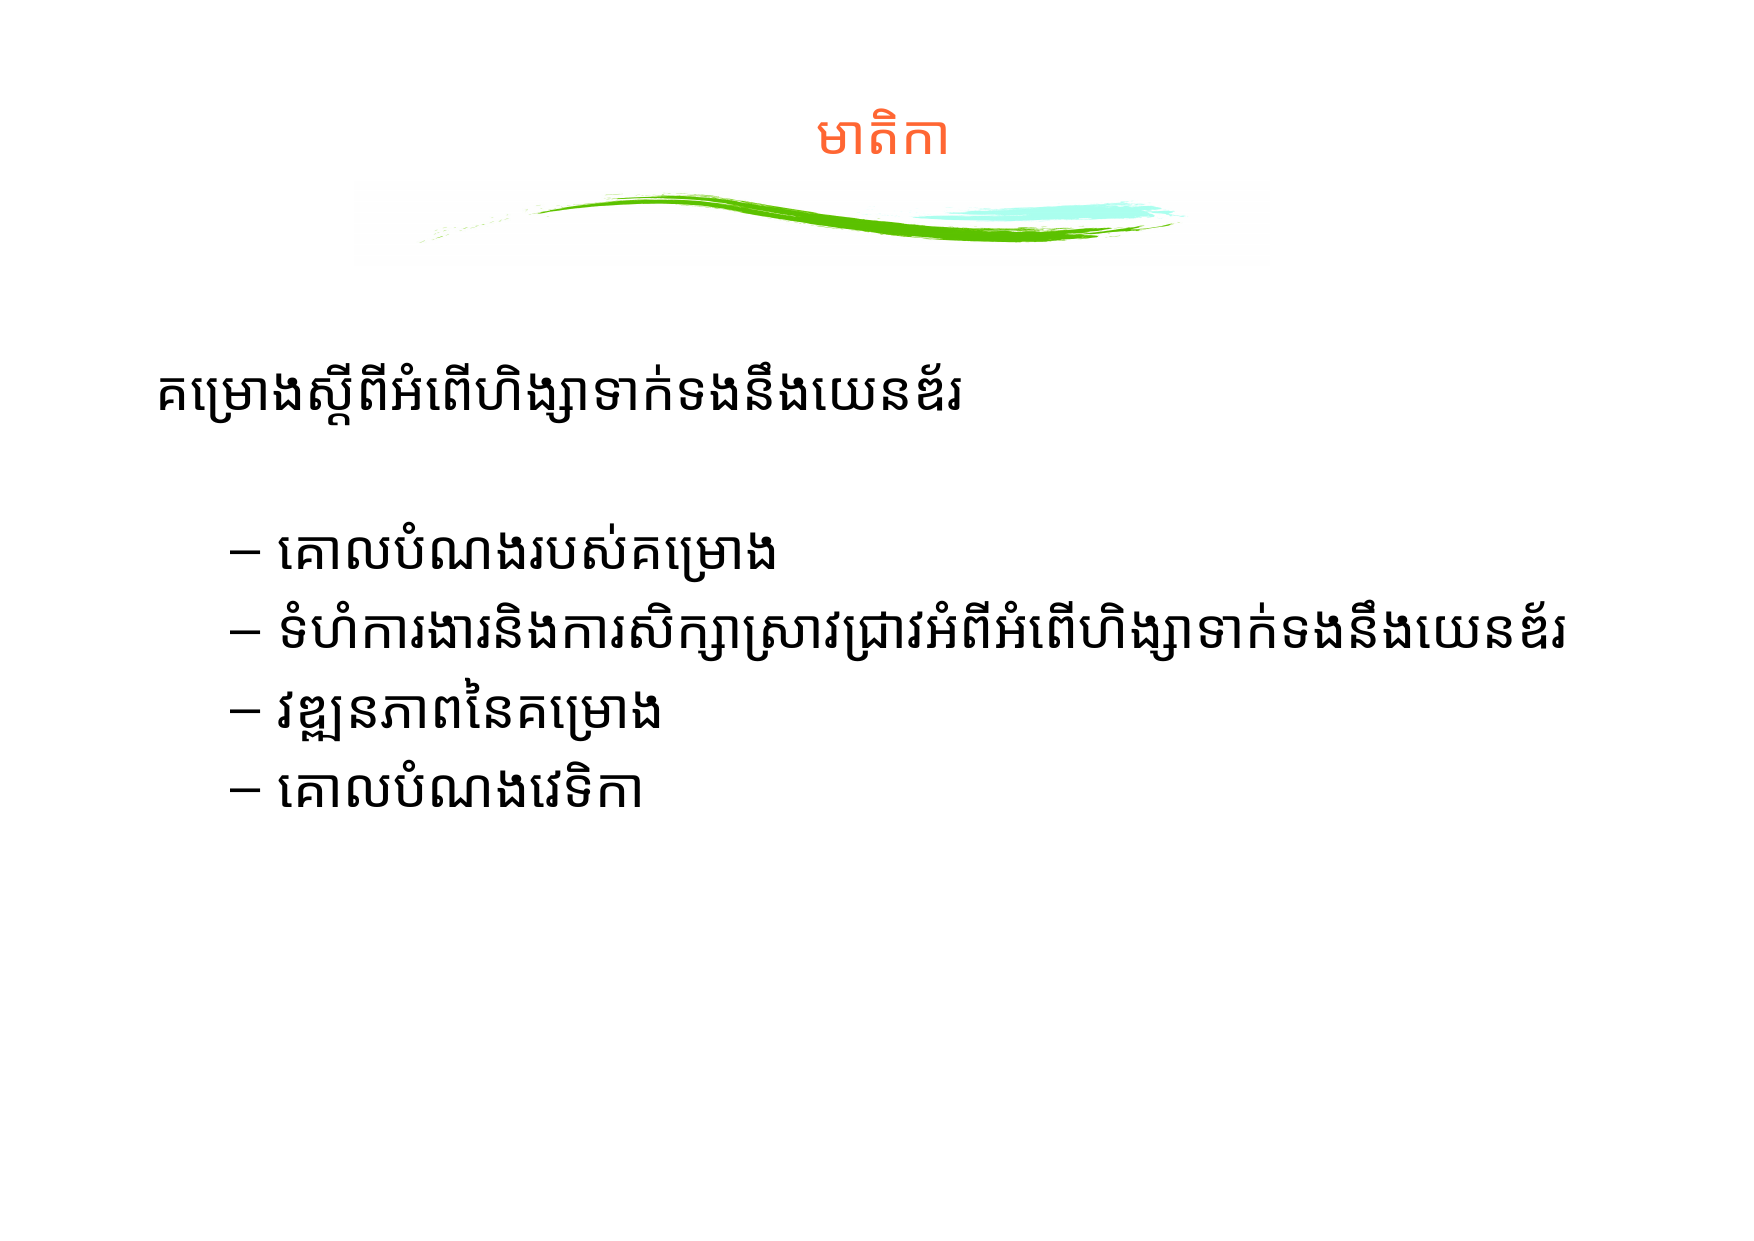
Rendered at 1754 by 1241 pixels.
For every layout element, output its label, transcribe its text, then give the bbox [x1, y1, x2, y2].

title មាតិកា [147, 59, 1620, 207]
list គម្រោង​ស្ដីពី​អំពើ​ហិង្សា​ទាក់​ទង​នឹង​យេនឌ័រ គោលបំណង​របស់​គម្រោង ទំហំ​ការងារ​និង​ការ​សិក្សាស្រាវជ្រាវ​អំពី​អំពើ​ហិង្សា​ទាក់ទង​នឹង​យេនឌ័រ វឌ្ឍនភាព​​នៃ​គម្រោង គោល​បំណង​វេទិកា [140, 294, 1614, 1219]
picture [354, 207, 1270, 266]
